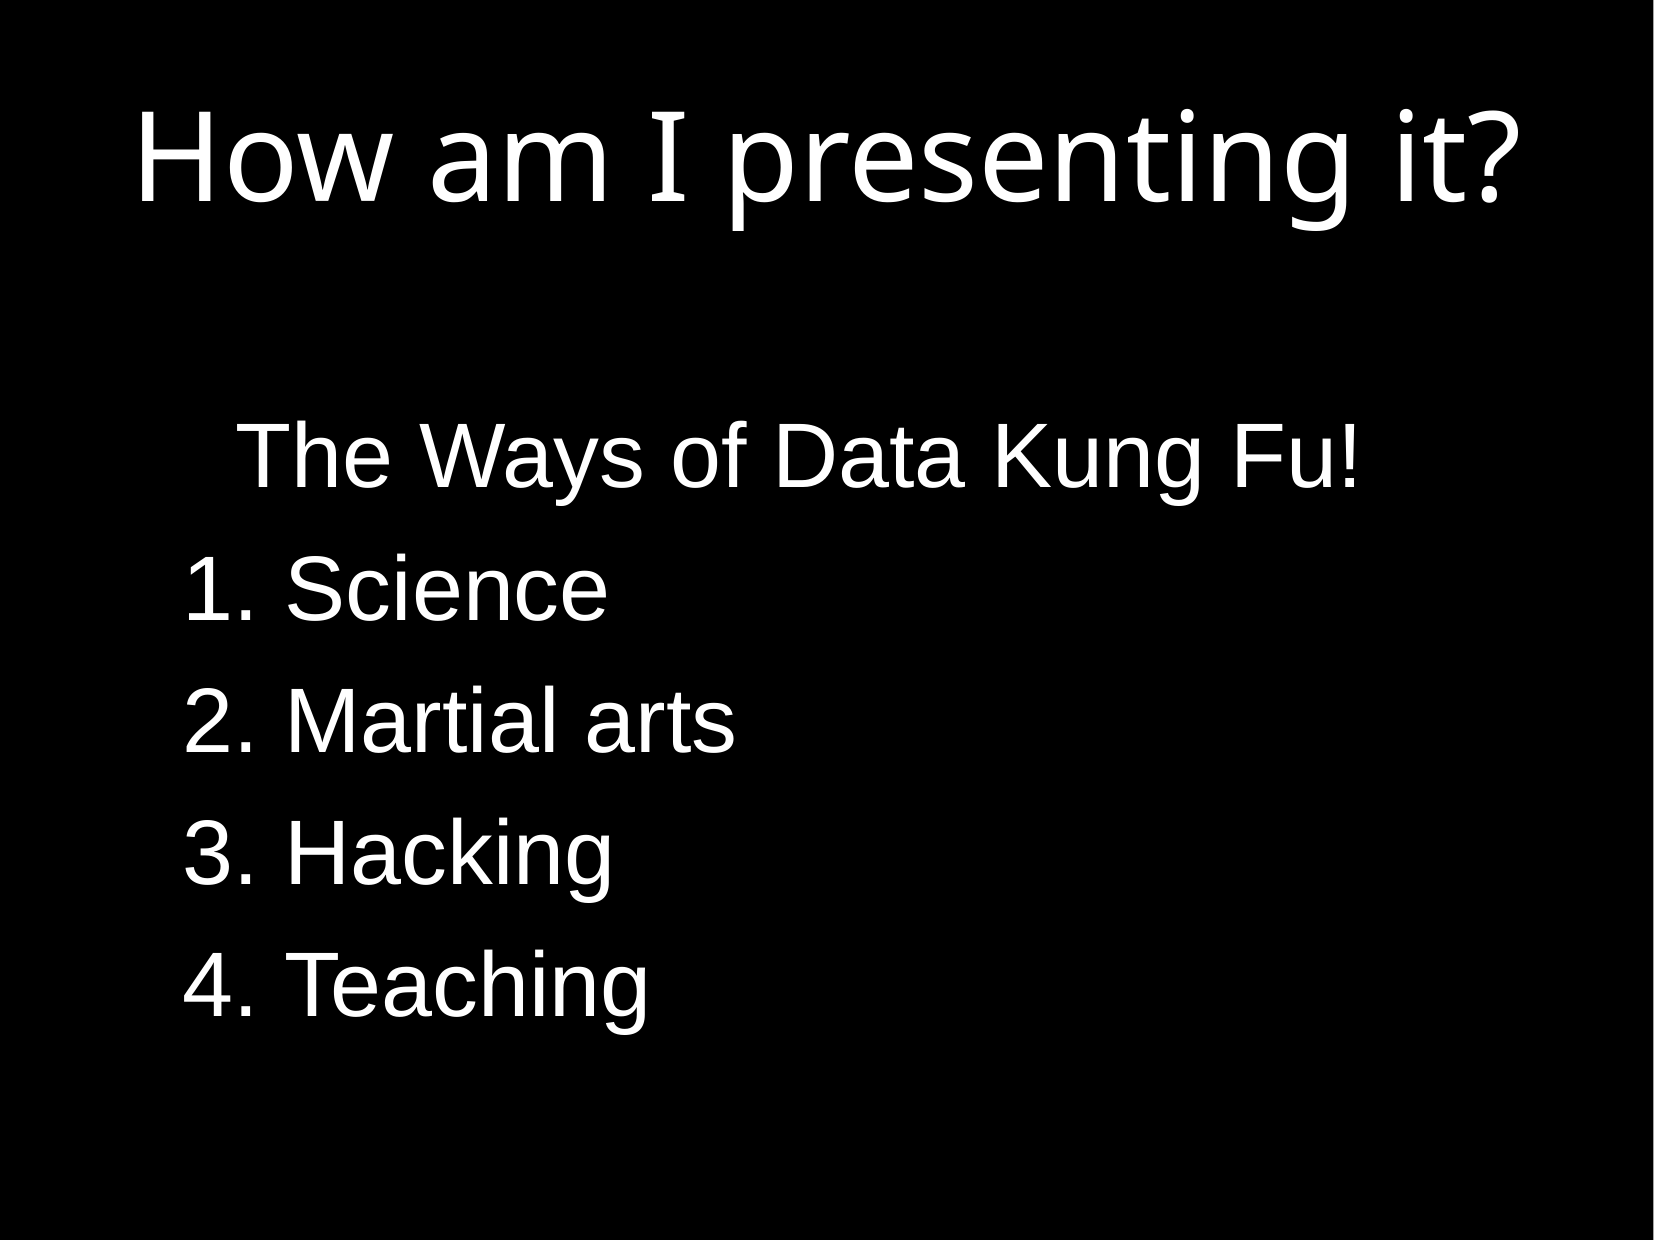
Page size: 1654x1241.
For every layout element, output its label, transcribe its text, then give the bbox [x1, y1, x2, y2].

title How am I presenting it? [82, 49, 1571, 257]
list The Ways of Data Kung Fu! Science Martial arts Hacking Teaching [165, 405, 1546, 1126]
